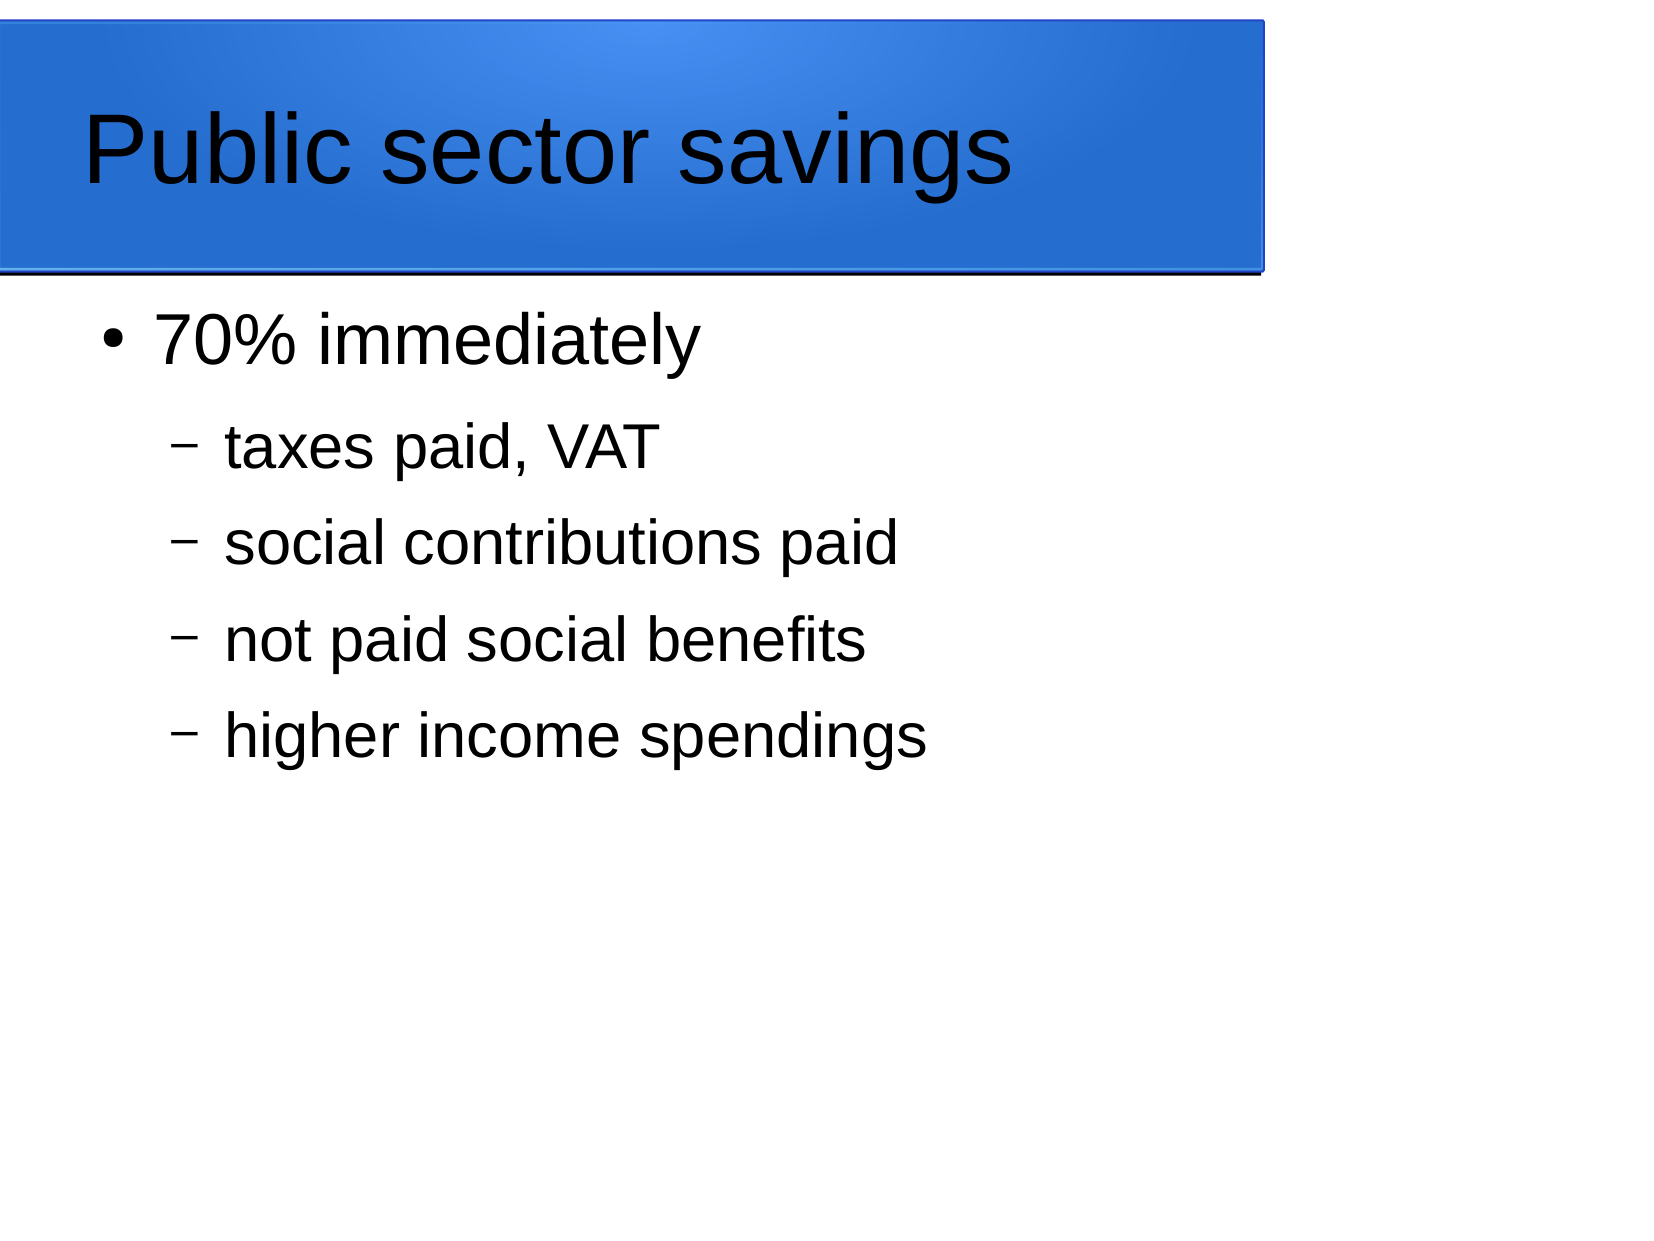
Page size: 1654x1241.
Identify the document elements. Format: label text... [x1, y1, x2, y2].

title Public sector savings [82, 47, 1235, 252]
list 70% immediately taxes paid, VAT social contributions paid not paid social benefits higher income spendings [82, 299, 1571, 1019]
